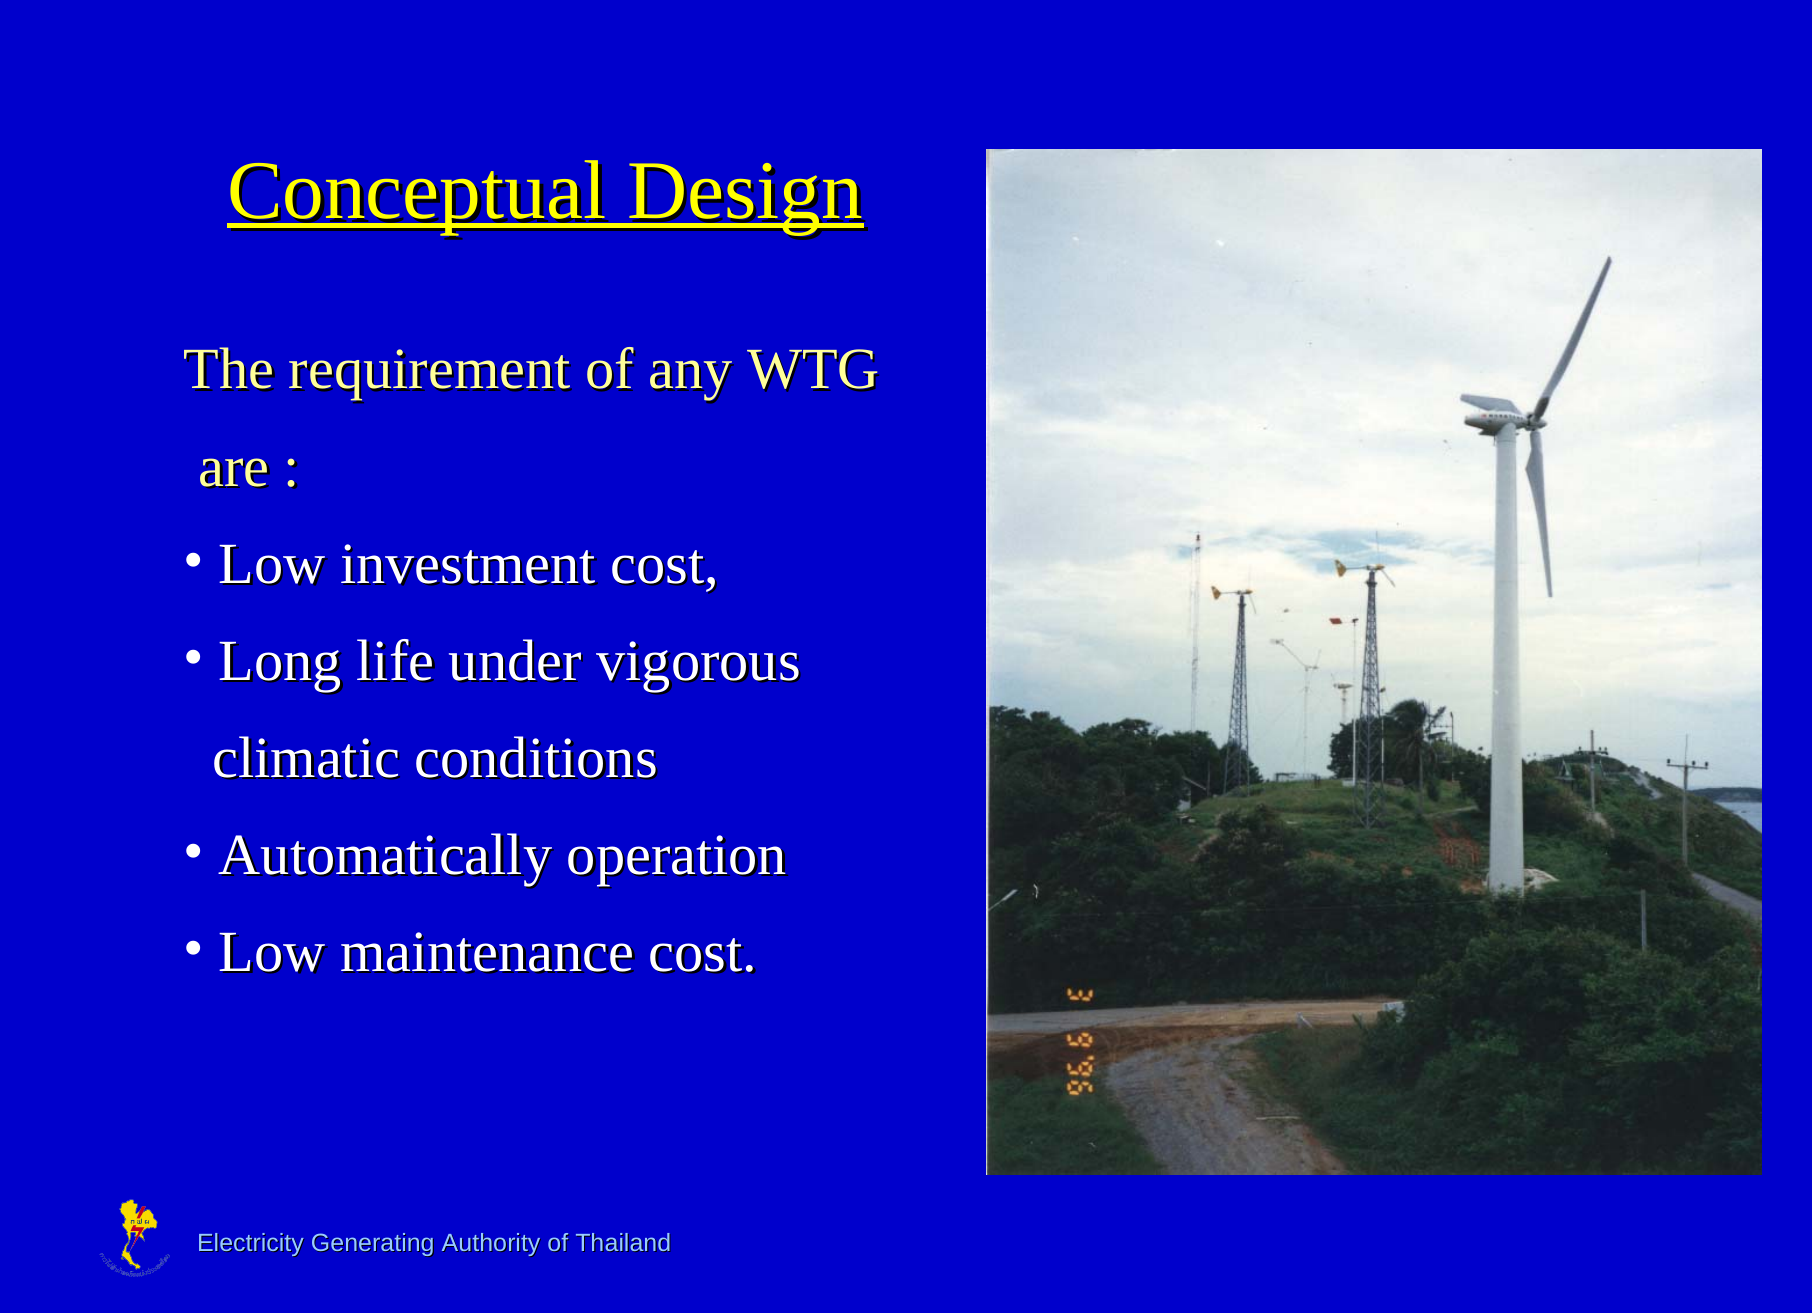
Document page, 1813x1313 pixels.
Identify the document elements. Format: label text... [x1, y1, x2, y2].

picture [97, 1197, 172, 1280]
text_box The requirement of any WTG are : Low investment cost, Long life under vigorous climatic conditions Automatically operation Low maintenance cost. [169, 312, 954, 991]
text_box Conceptual Design [212, 127, 880, 244]
picture [986, 149, 1762, 1176]
